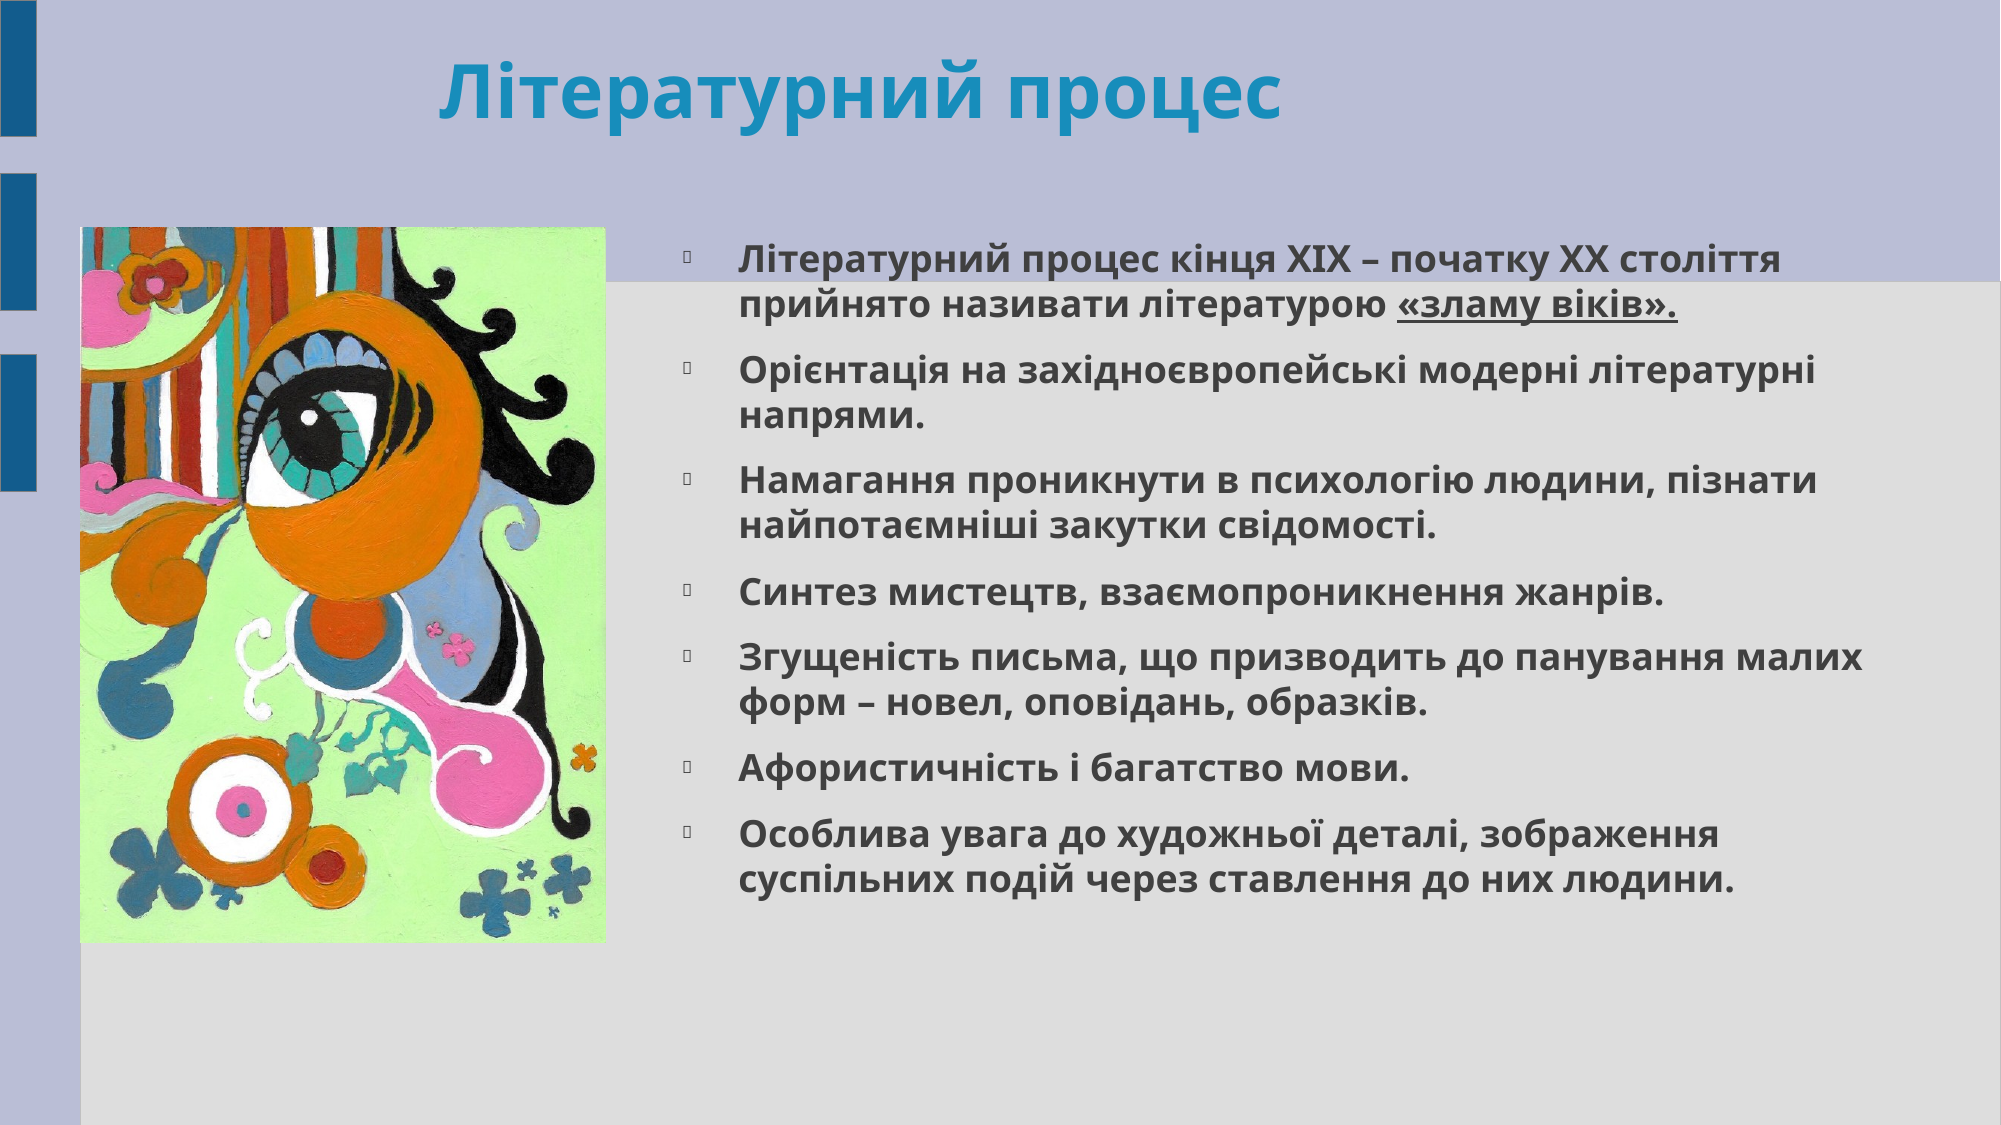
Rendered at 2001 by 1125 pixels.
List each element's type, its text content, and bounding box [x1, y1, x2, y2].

list Літературний процес кінця ХІХ – початку ХХ століття прийнято називати літературою «зламу віків». Орієнтація на західноєвропейські модерні літературні напрями. Намагання проникнути в психологію людини, пізнати найпотаємніші закутки свідомості. Синтез мистецтв, взаємопроникнення жанрів. Згущеність письма, що призводить до панування малих форм – новел, оповідань, образків. Афористичність і багатство мови. Особлива увага до художньої деталі, зображення суспільних подій через ставлення до них людини. [667, 227, 1910, 943]
title Літературний процес [424, 36, 1887, 247]
picture [80, 227, 606, 943]
